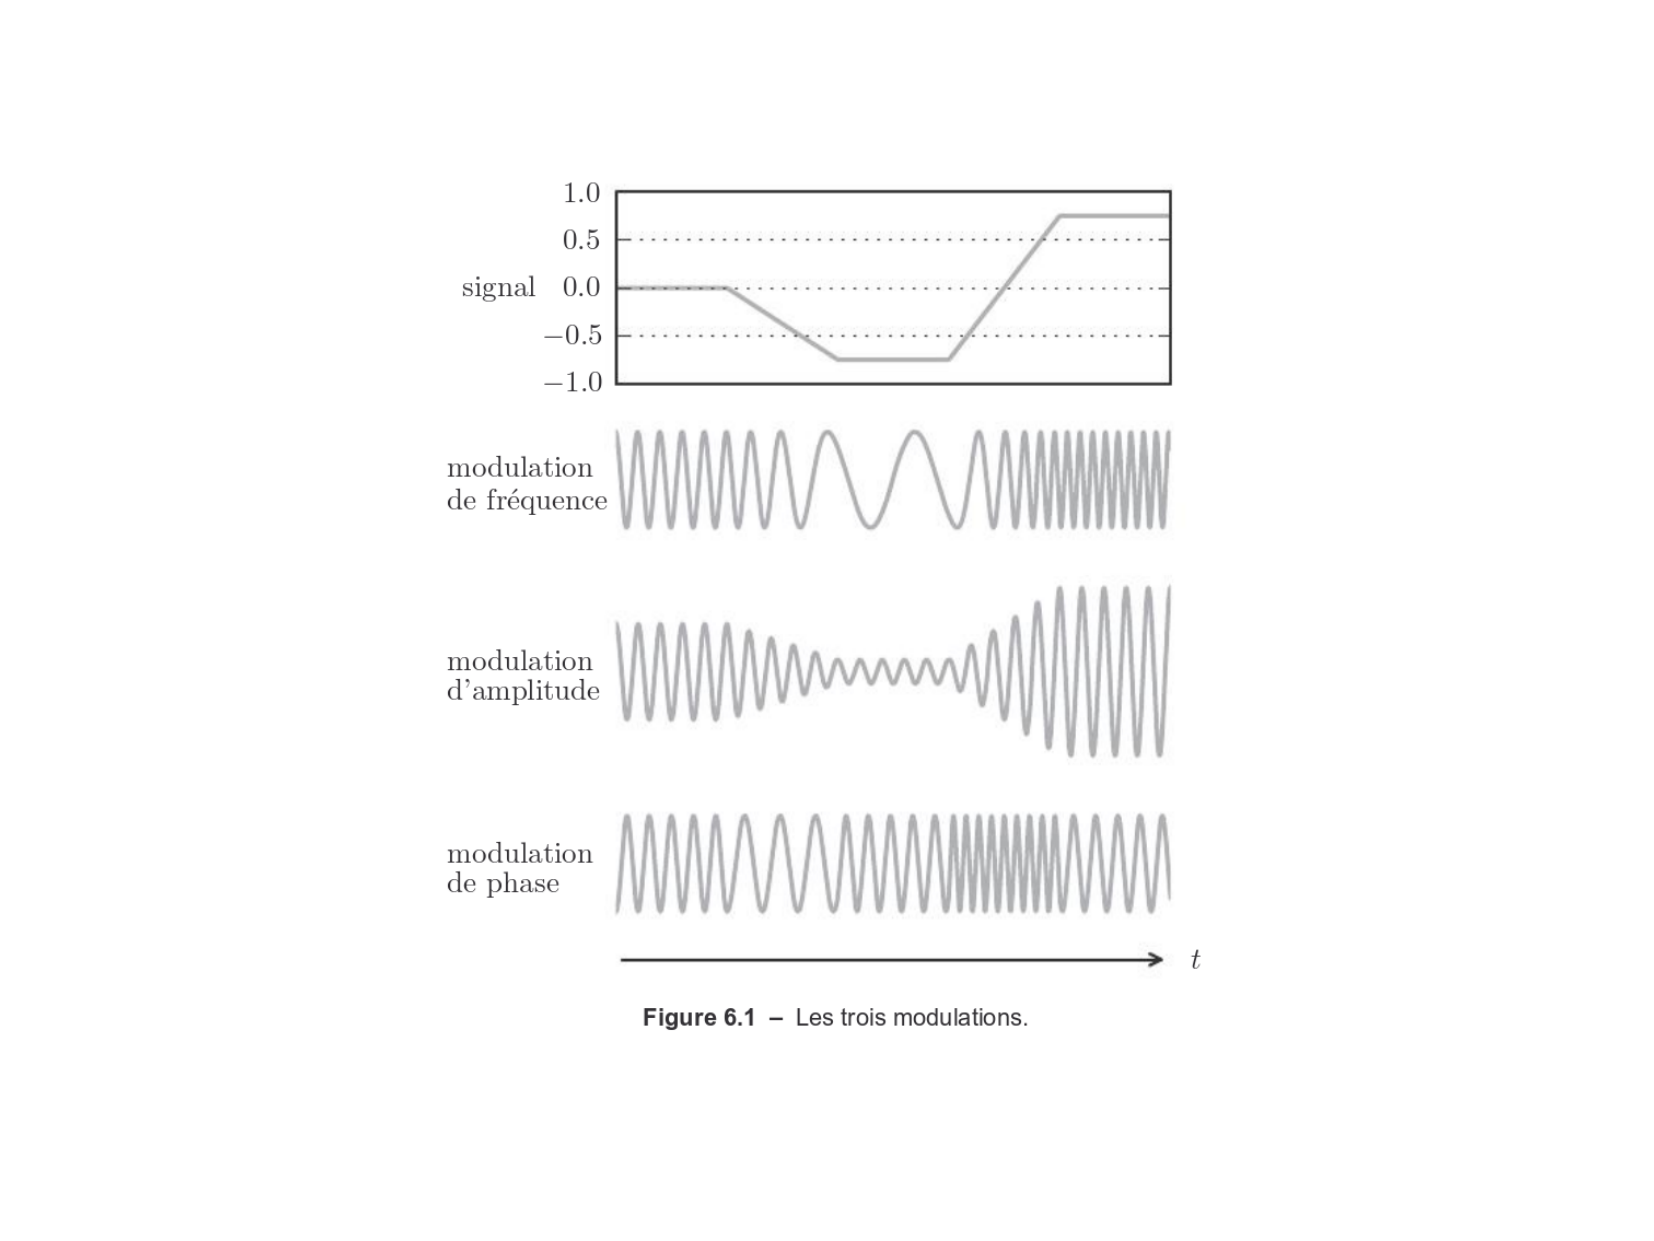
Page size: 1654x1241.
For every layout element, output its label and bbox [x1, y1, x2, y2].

picture [437, 165, 1252, 1053]
